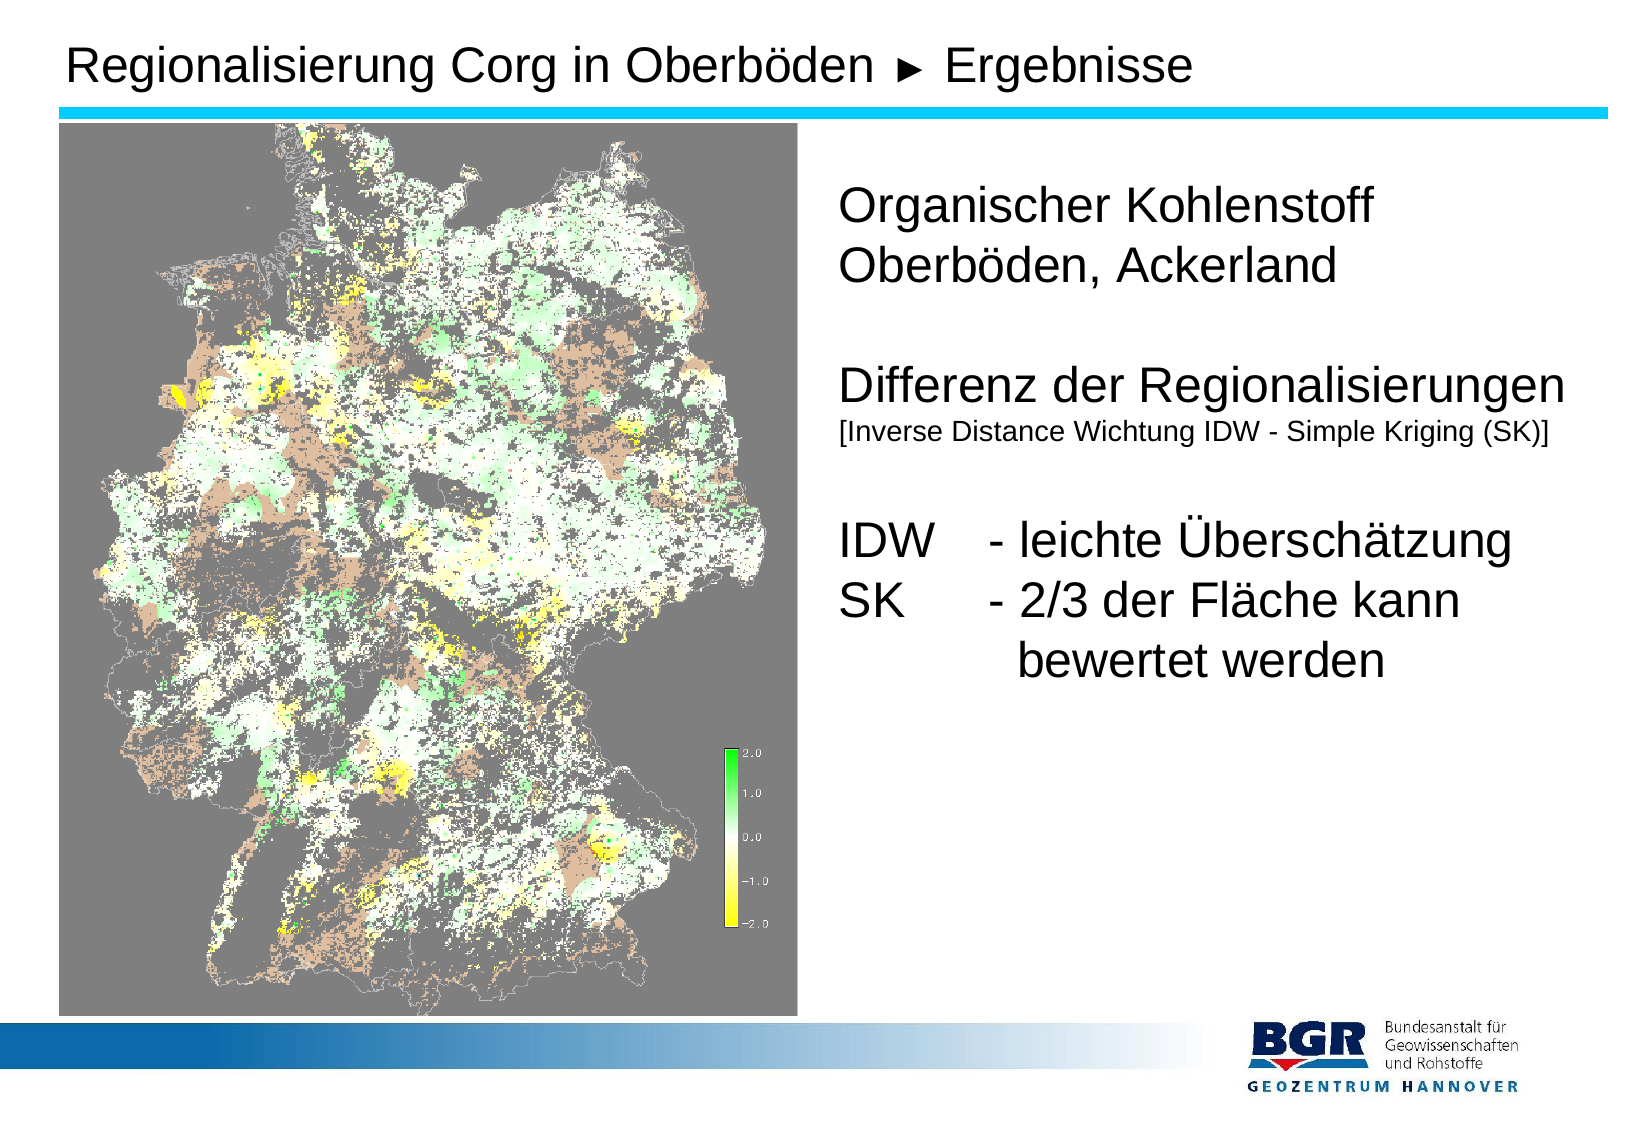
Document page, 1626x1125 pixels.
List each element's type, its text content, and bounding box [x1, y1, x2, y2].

text_box Organischer Kohlenstoff Oberböden, Ackerland Differenz der Regionalisierungen [Inverse Distance Wichtung IDW - Simple Kriging (SK)] IDW - leichte Überschätzung SK - 2/3 der Fläche kann bewertet werden [824, 164, 1582, 695]
text_box Regionalisierung Corg in Oberböden ► Ergebnisse [50, 24, 1224, 101]
picture [0, 123, 1590, 1100]
